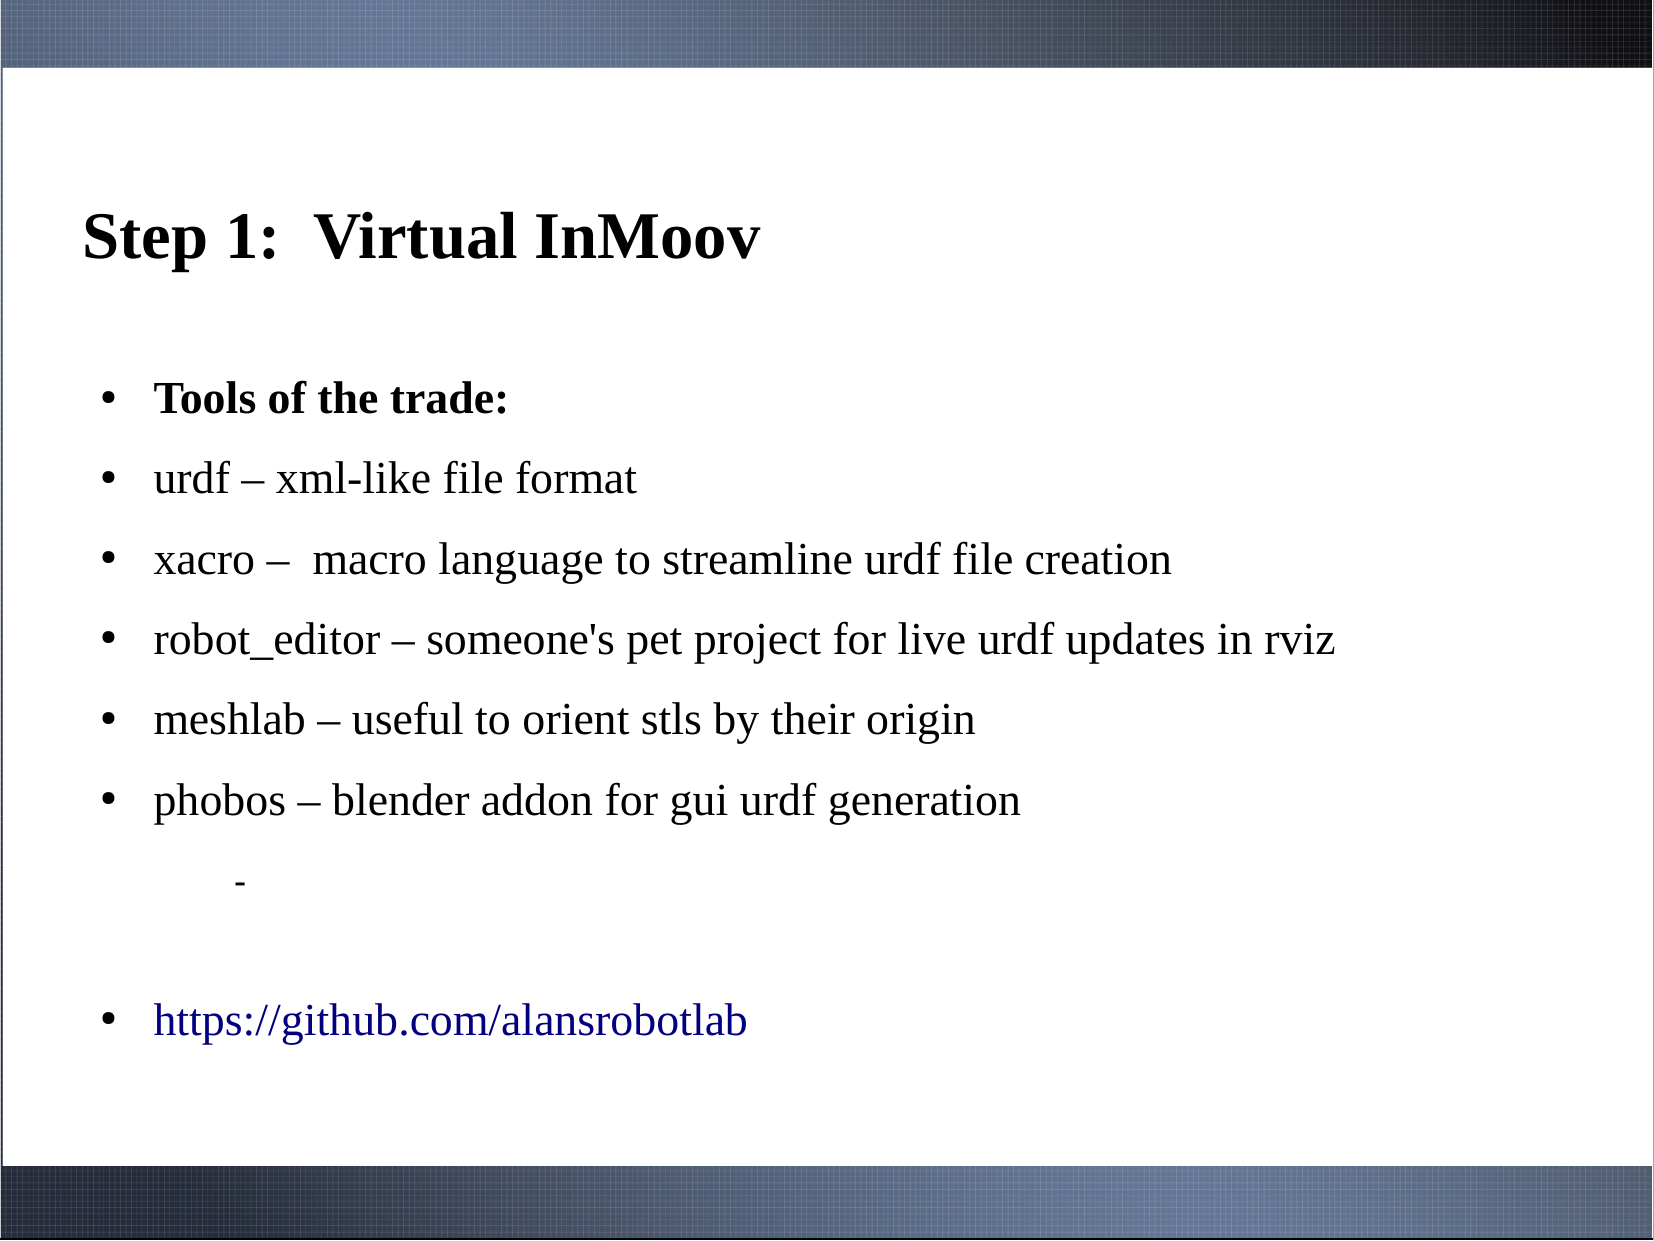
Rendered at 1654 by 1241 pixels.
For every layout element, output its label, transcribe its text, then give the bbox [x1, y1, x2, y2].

list Tools of the trade: urdf – xml-like file format xacro – macro language to streamline urdf file creation robot_editor – someone's pet project for live urdf updates in rviz meshlab – useful to orient stls by their origin phobos – blender addon for gui urdf generation - https://github.com/alansrobotlab [82, 372, 1571, 1128]
title Step 1: Virtual InMoov [82, 132, 1571, 340]
picture [0, 0, 1653, 1238]
